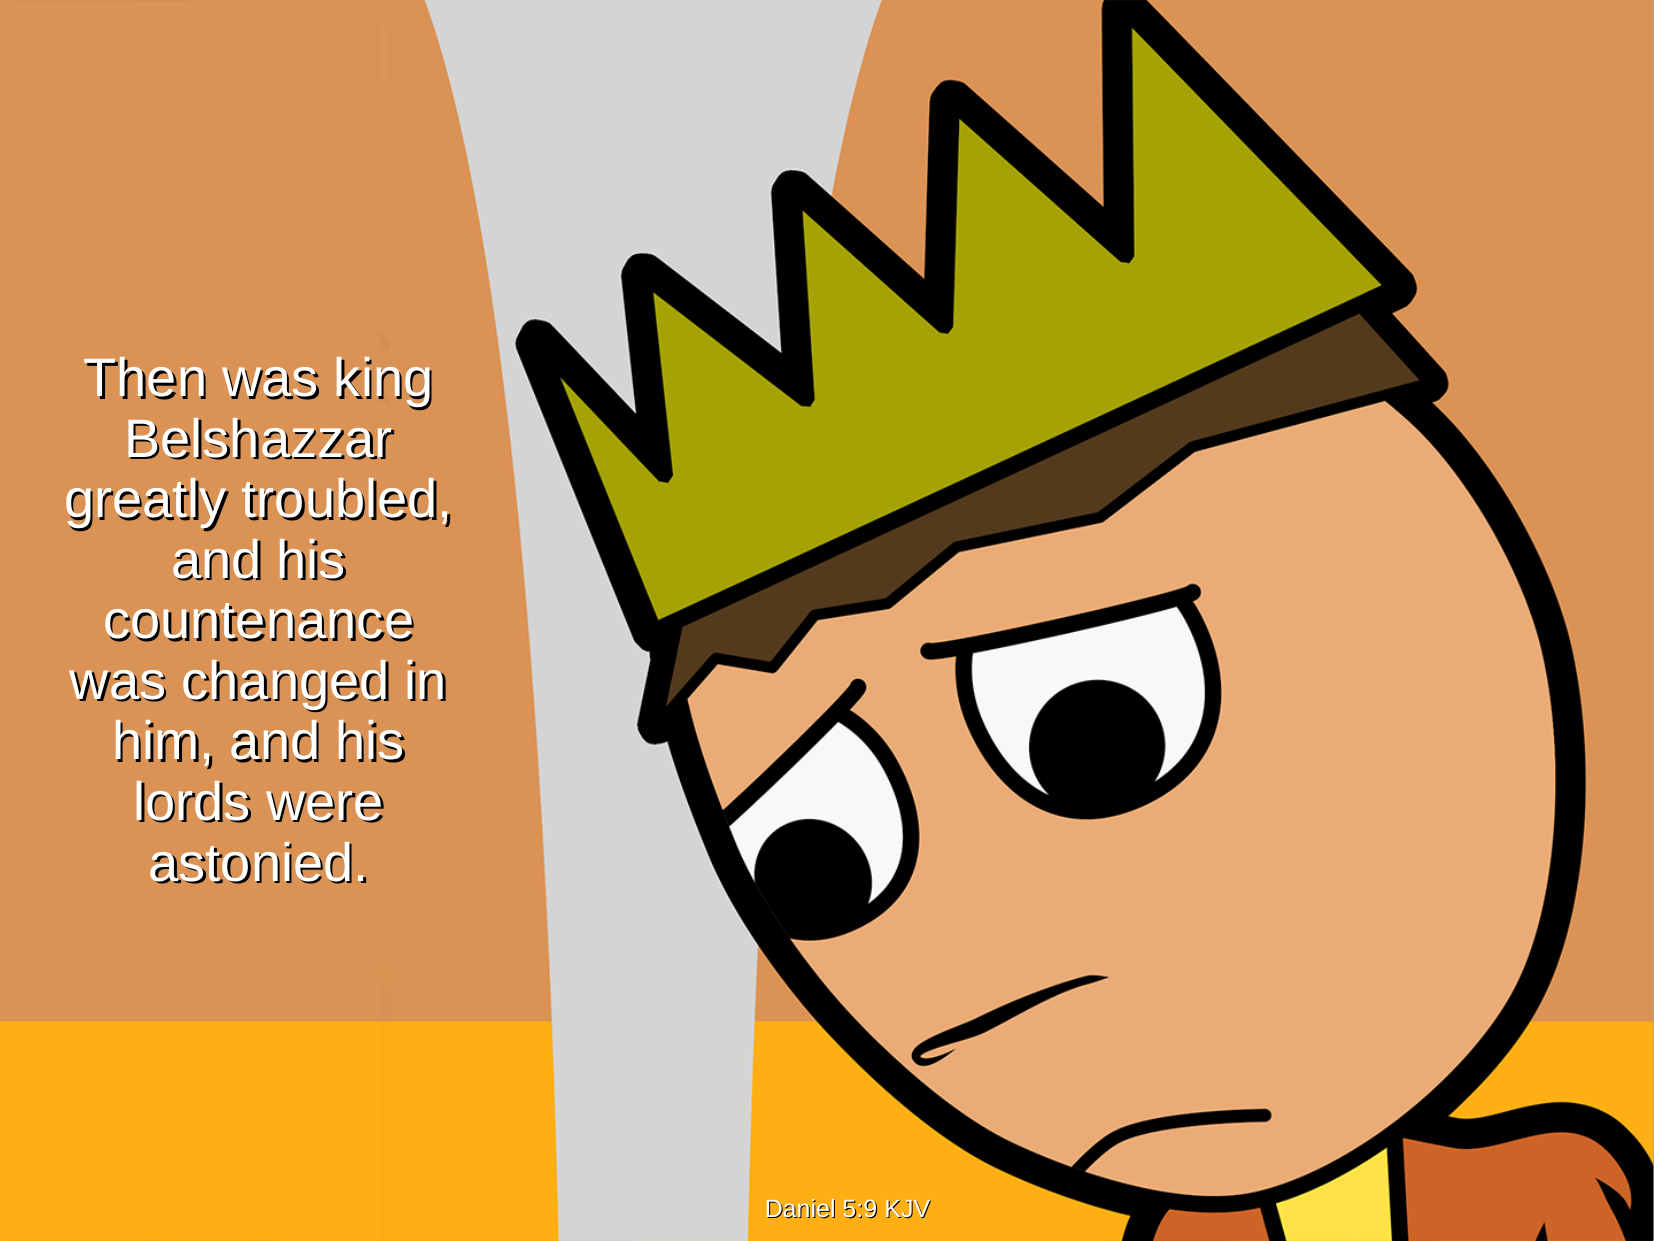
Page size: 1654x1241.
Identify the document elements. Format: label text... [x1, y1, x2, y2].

title Then was king Belshazzar greatly troubled, and his countenance was changed in him, and his lords were astonied. [52, 347, 466, 893]
text_box Daniel 5:9 KJV [750, 1187, 946, 1231]
picture [0, 0, 1654, 1241]
